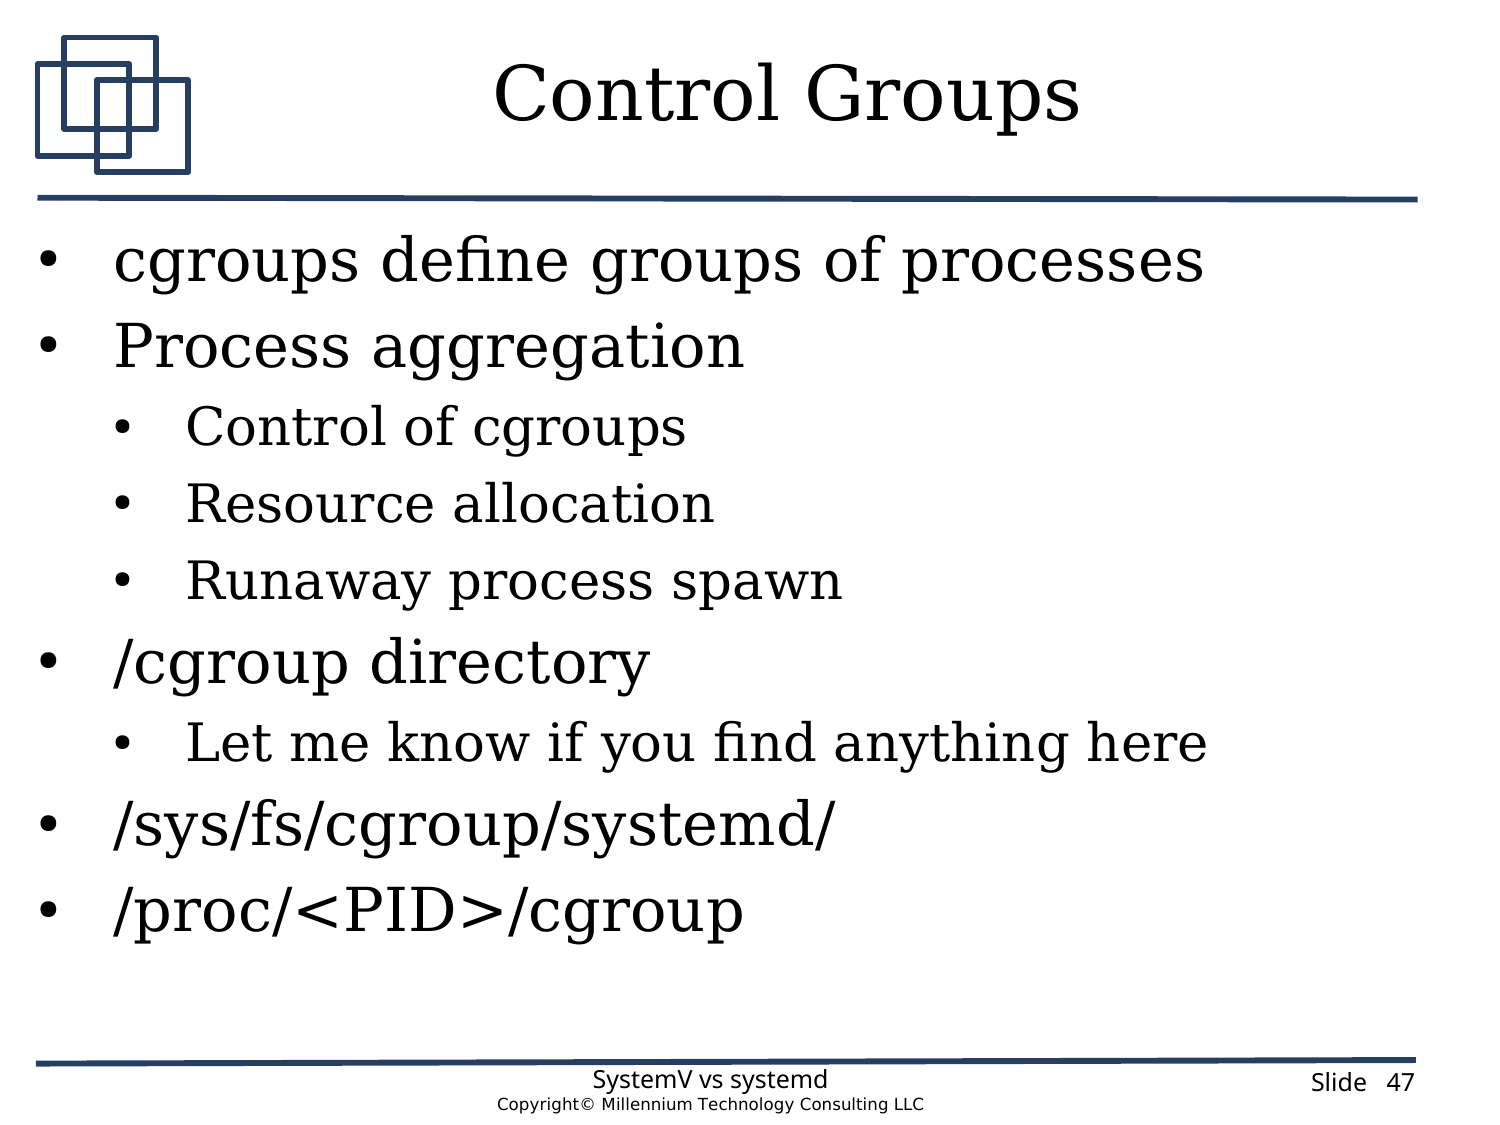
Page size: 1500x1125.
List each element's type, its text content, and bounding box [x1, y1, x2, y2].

list cgroups define groups of processes Process aggregation Control of cgroups Resource allocation Runaway process spawn /cgroup directory Let me know if you find anything here /sys/fs/cgroup/systemd/ /proc/<PID>/cgroup [37, 224, 1425, 968]
title Control Groups [150, 0, 1425, 188]
